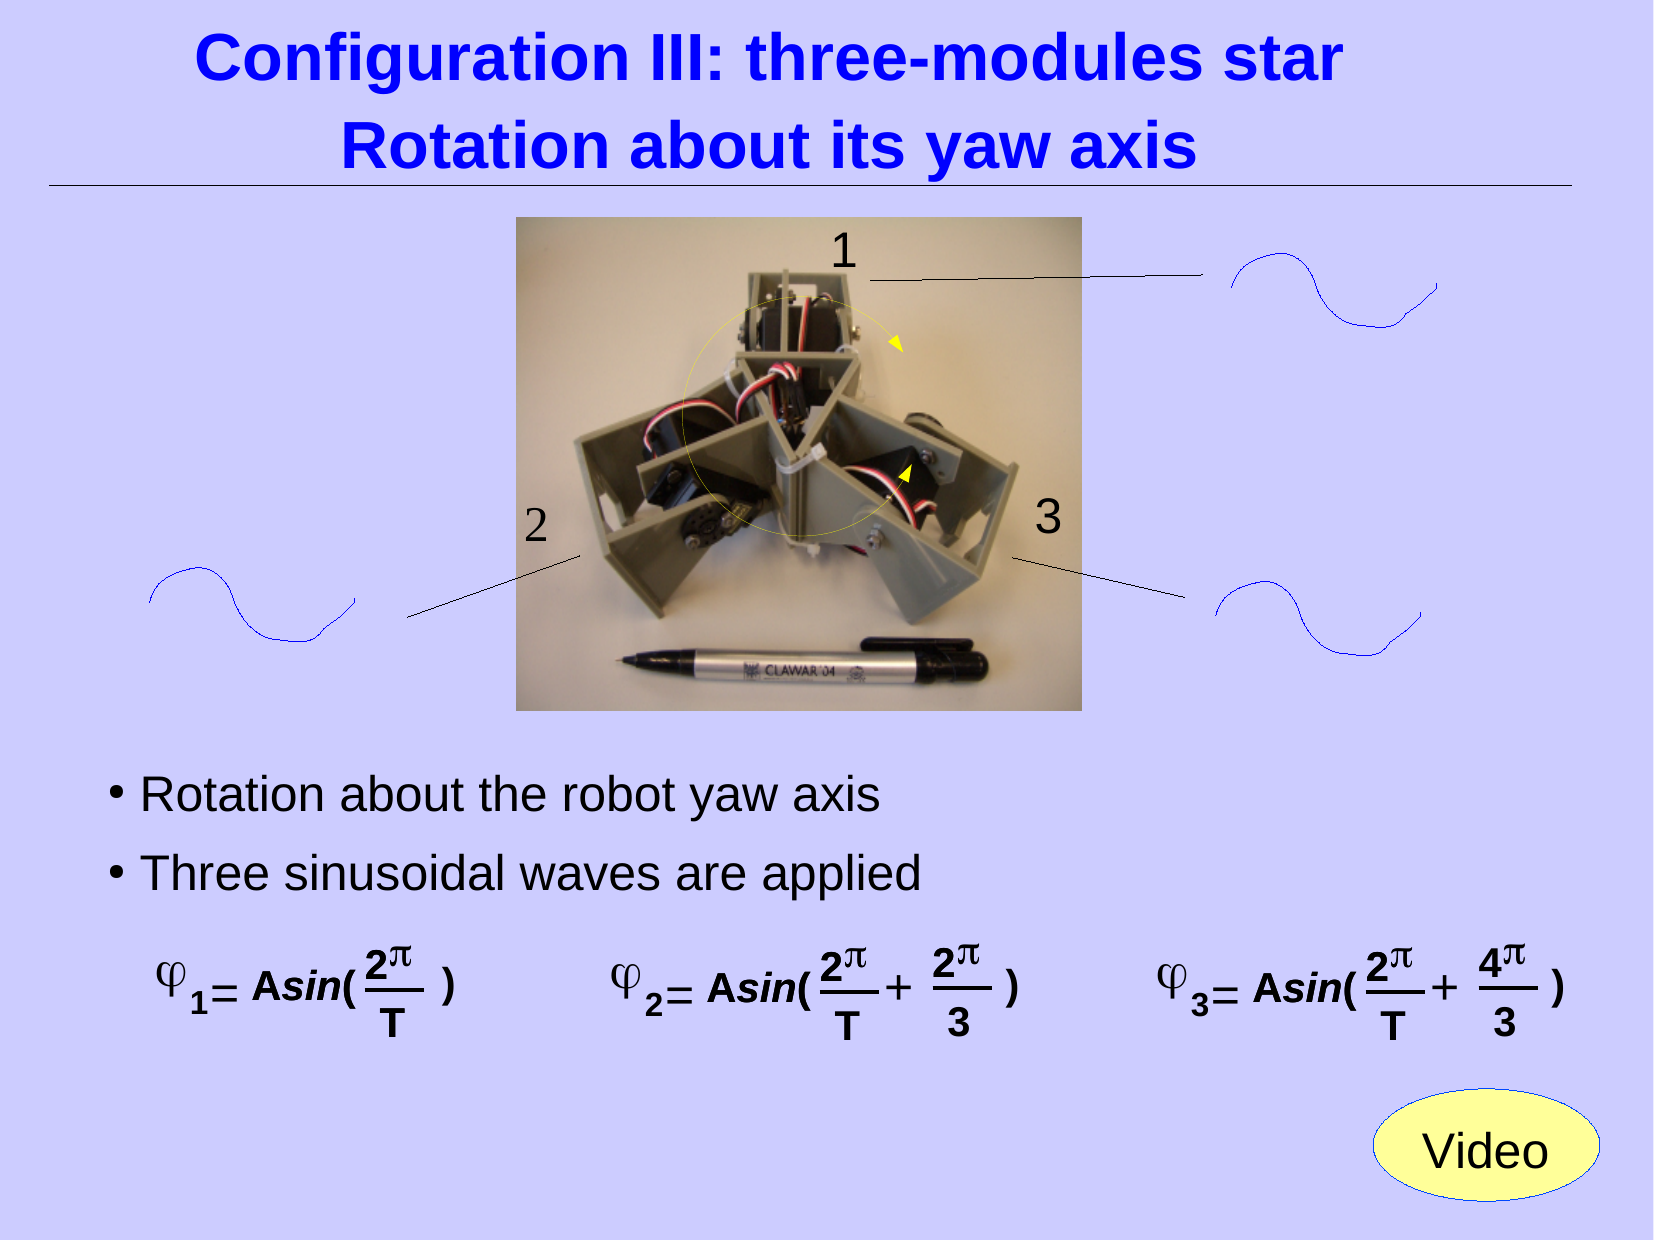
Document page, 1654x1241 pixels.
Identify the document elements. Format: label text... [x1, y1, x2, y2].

text_box Video [1421, 1122, 1552, 1179]
text_box 1 [189, 984, 209, 1028]
picture [516, 217, 1082, 711]
text_box ) [1551, 961, 1590, 1016]
text_box 2 [644, 986, 664, 1030]
text_box = [1210, 967, 1241, 1030]
text_box p [1503, 935, 1527, 990]
text_box 1 [830, 221, 859, 285]
text_box Asin( [251, 962, 356, 1017]
text_box 3 [947, 998, 973, 1053]
text_box 4 [1478, 939, 1502, 986]
title Configuration III: three-modules star Rotation about its yaw axis [132, 0, 1408, 191]
text_box p [389, 936, 413, 992]
text_box 2 [819, 943, 844, 998]
text_box p [957, 935, 981, 990]
text_box 3 [1190, 986, 1210, 1030]
text_box 2 [932, 939, 956, 994]
text_box + [884, 959, 914, 1022]
text_box 2 [1365, 943, 1390, 998]
text_box p [1390, 938, 1414, 994]
text_box 4 [1478, 987, 1502, 994]
text_box 3 [1034, 488, 1063, 552]
text_box Rotation about the robot yaw axis Three sinusoidal waves are applied [107, 765, 1583, 916]
text_box ) [1005, 961, 1044, 1016]
text_box Asin( [1252, 964, 1357, 1019]
text_box [1373, 1088, 1600, 1202]
text_box j [1156, 951, 1188, 1021]
text_box 2 [364, 941, 389, 996]
text_box j [155, 949, 188, 1019]
text_box 3 [1493, 998, 1519, 1053]
text_box = [664, 967, 695, 1030]
text_box + [1430, 959, 1460, 1022]
text_box T [834, 1002, 861, 1057]
text_box 2 [523, 497, 565, 558]
text_box T [1380, 1002, 1407, 1057]
text_box ) [441, 959, 481, 1014]
text_box T [379, 1000, 406, 1055]
text_box = [209, 965, 240, 1028]
text_box p [844, 938, 868, 994]
text_box j [610, 951, 642, 1021]
text_box Asin( [706, 964, 811, 1019]
